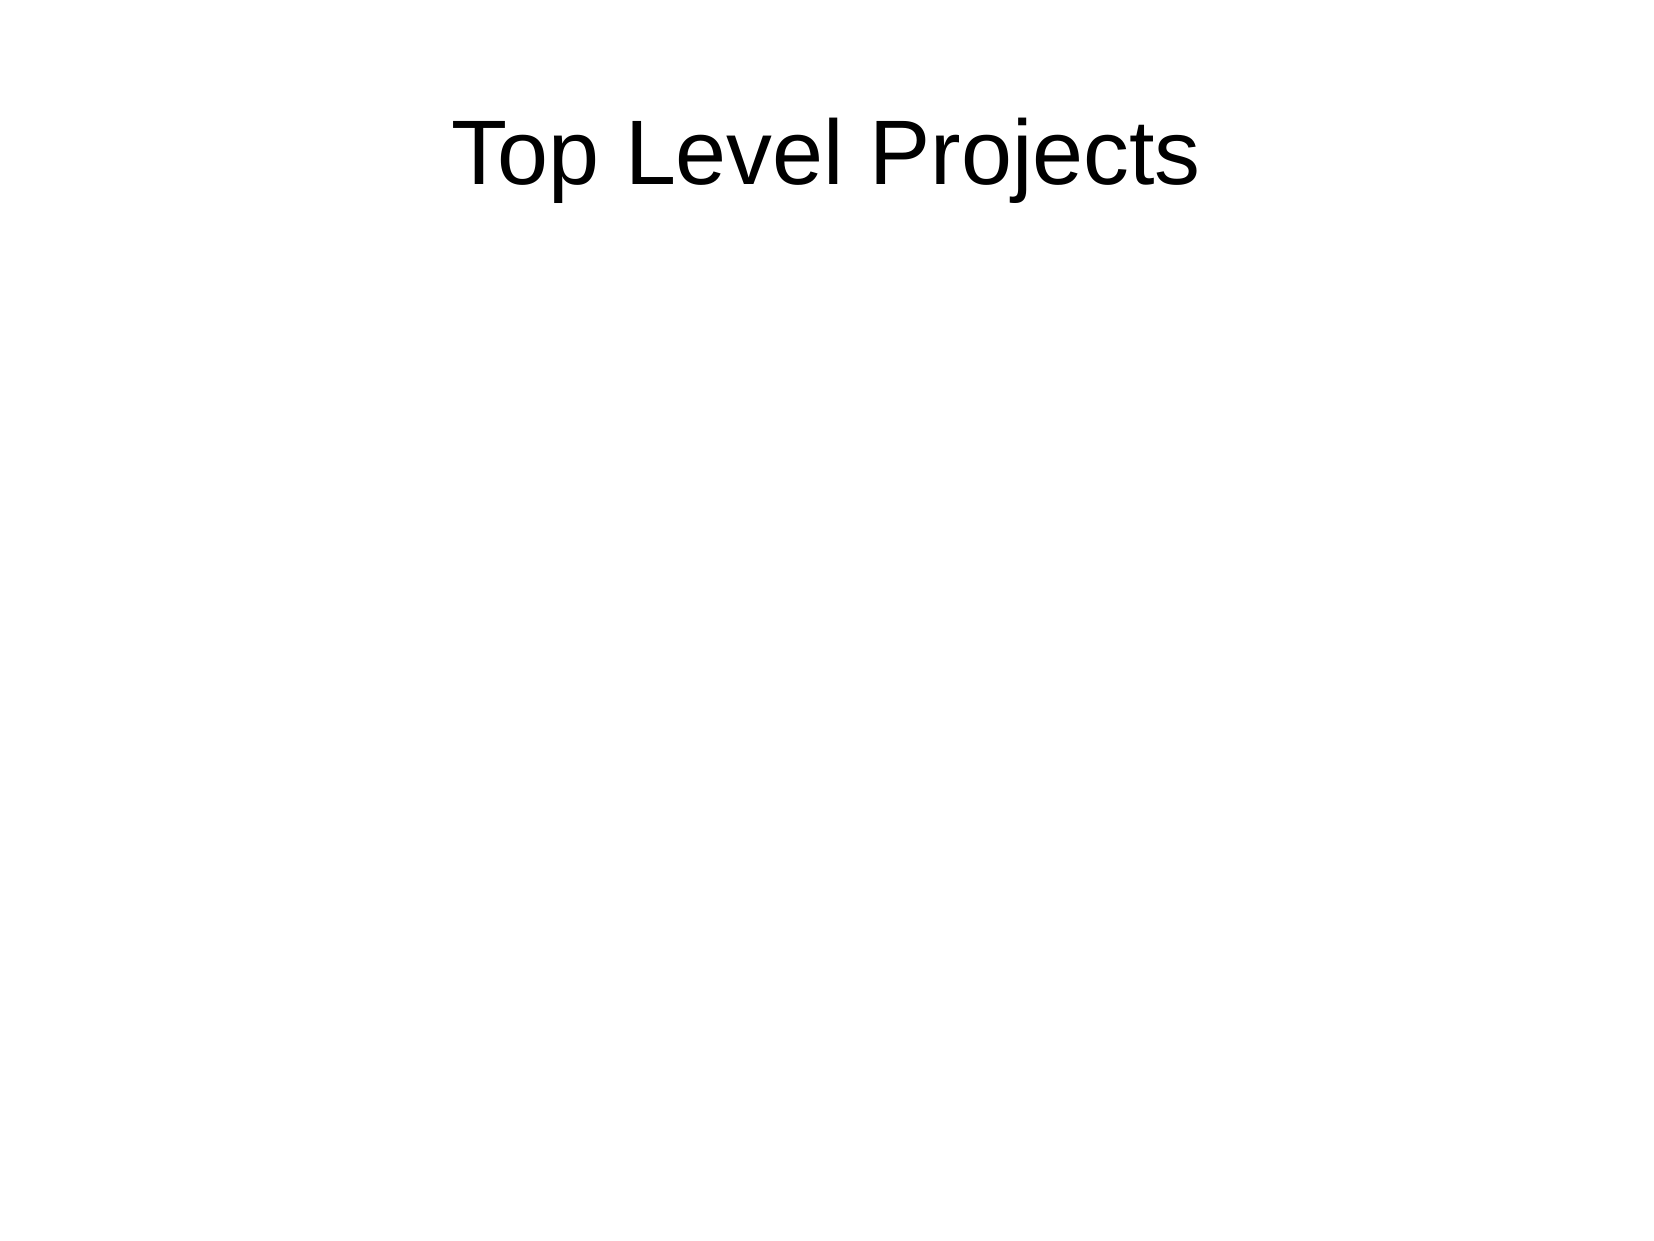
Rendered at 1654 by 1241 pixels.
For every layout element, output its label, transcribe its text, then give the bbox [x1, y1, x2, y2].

title Top Level Projects [82, 49, 1571, 257]
